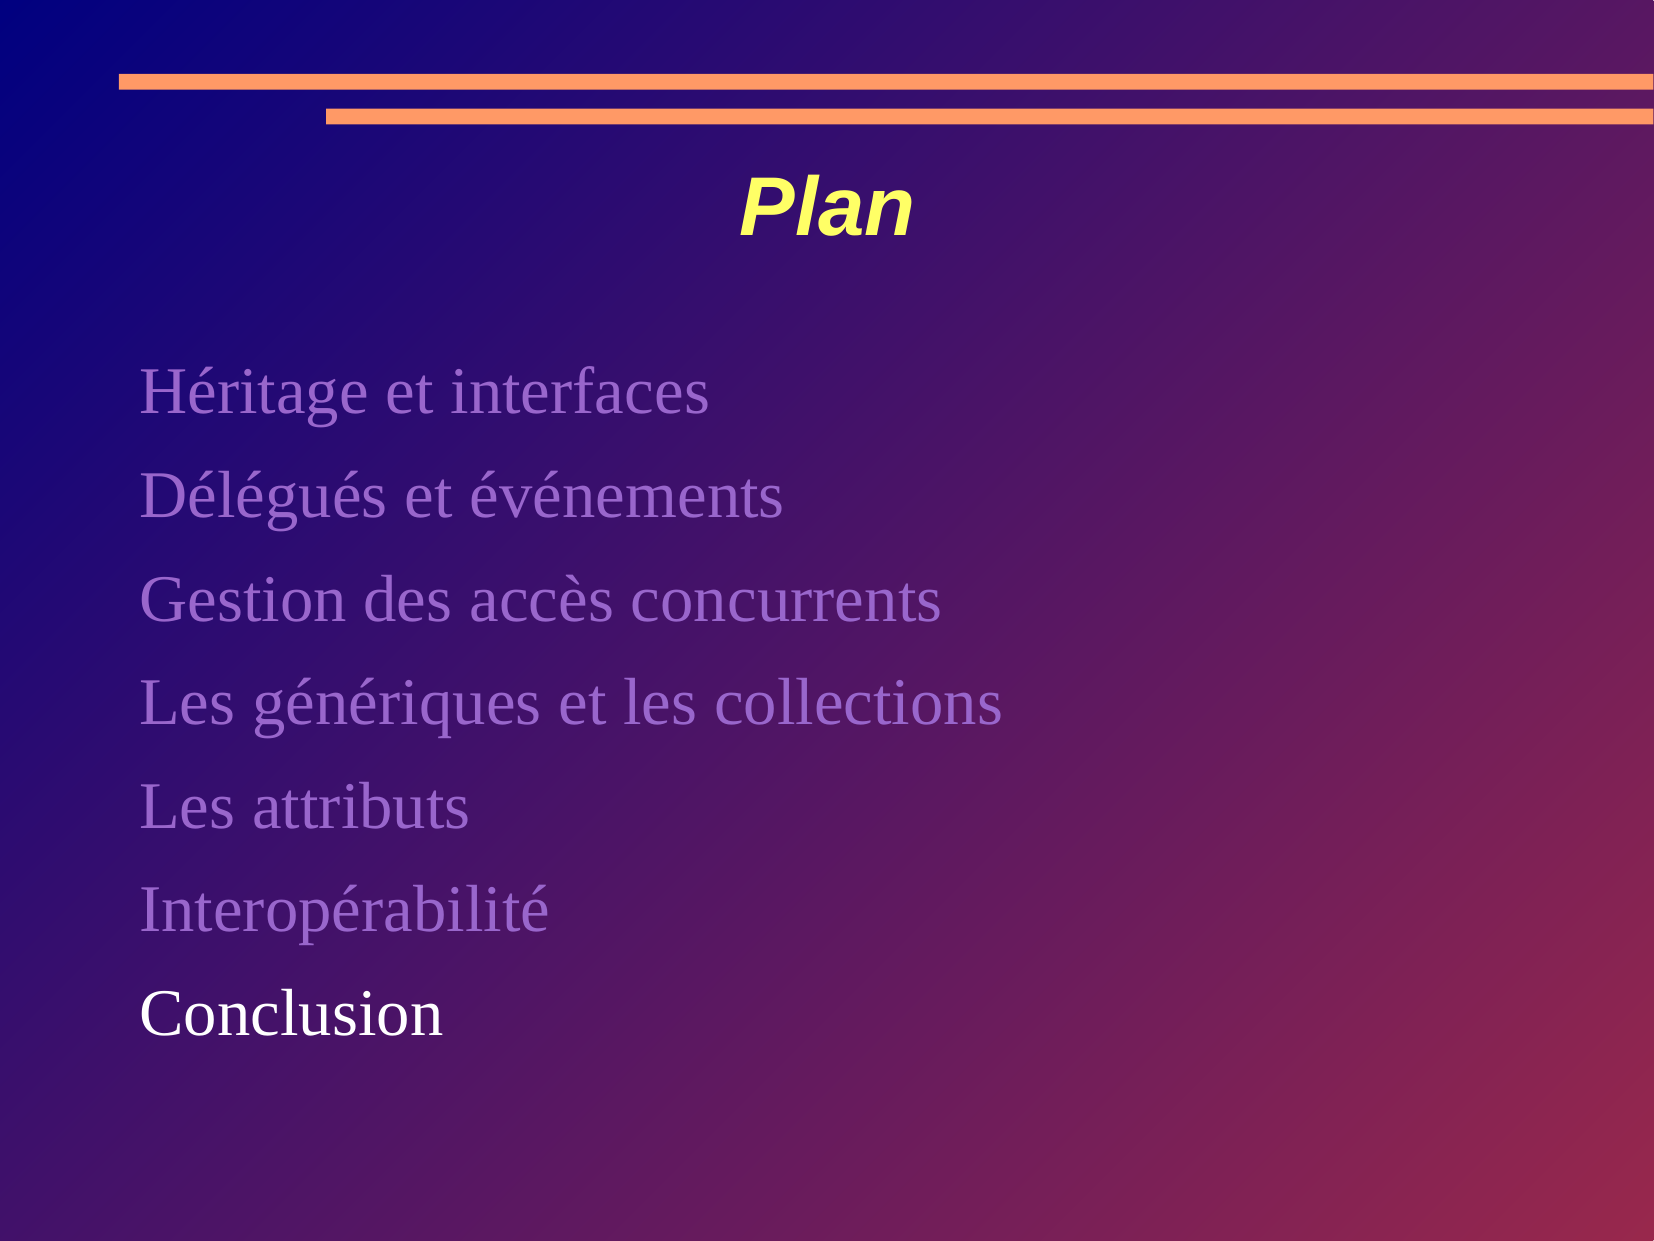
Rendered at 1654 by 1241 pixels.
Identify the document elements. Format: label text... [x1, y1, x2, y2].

title Plan [121, 102, 1534, 311]
list Héritage et interfaces Délégués et événements Gestion des accès concurrents Les génériques et les collections Les attributs Interopérabilité Conclusion [121, 354, 1534, 1051]
